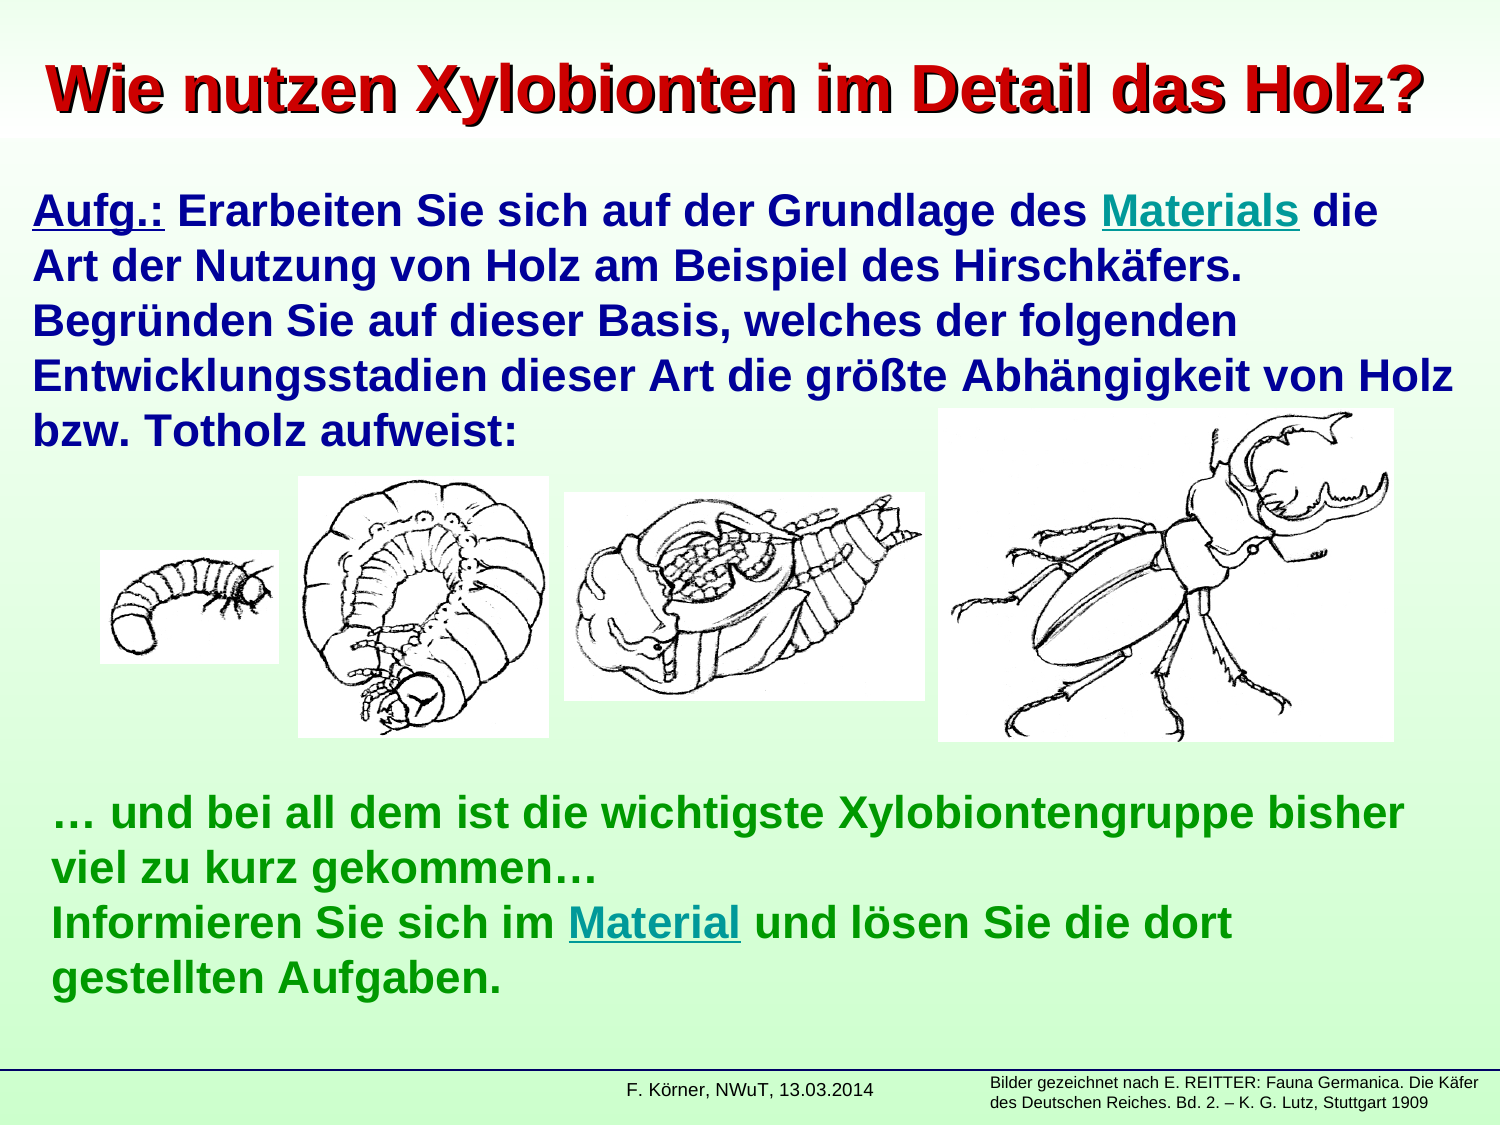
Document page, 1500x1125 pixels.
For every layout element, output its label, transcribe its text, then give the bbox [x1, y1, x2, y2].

picture [564, 492, 925, 701]
text_box … und bei all dem ist die wichtigste Xylobiontengruppe bisher viel zu kurz gekommen… Informieren Sie sich im Material und lösen Sie die dort gestellten Aufgaben. [36, 774, 1442, 1027]
text_box Aufg.: Erarbeiten Sie sich auf der Grundlage des Materials die Art der Nutzung von Holz am Beispiel des Hirschkäfers. Begründen Sie auf dieser Basis, welches der folgenden Entwicklungsstadien dieser Art die größte Abhängigkeit von Holz bzw. Totholz aufweist: [17, 172, 1472, 469]
table_header Wie nutzen Xylobionten im Detail das Holz? [0, 0, 1500, 137]
text_box Bilder gezeichnet nach E. REITTER: Fauna Germanica. Die Käfer des Deutschen Reiches. Bd. 2. – K. G. Lutz, Stuttgart 1909 [975, 1064, 1495, 1120]
picture [938, 408, 1394, 742]
picture [298, 476, 549, 739]
picture [100, 550, 279, 664]
